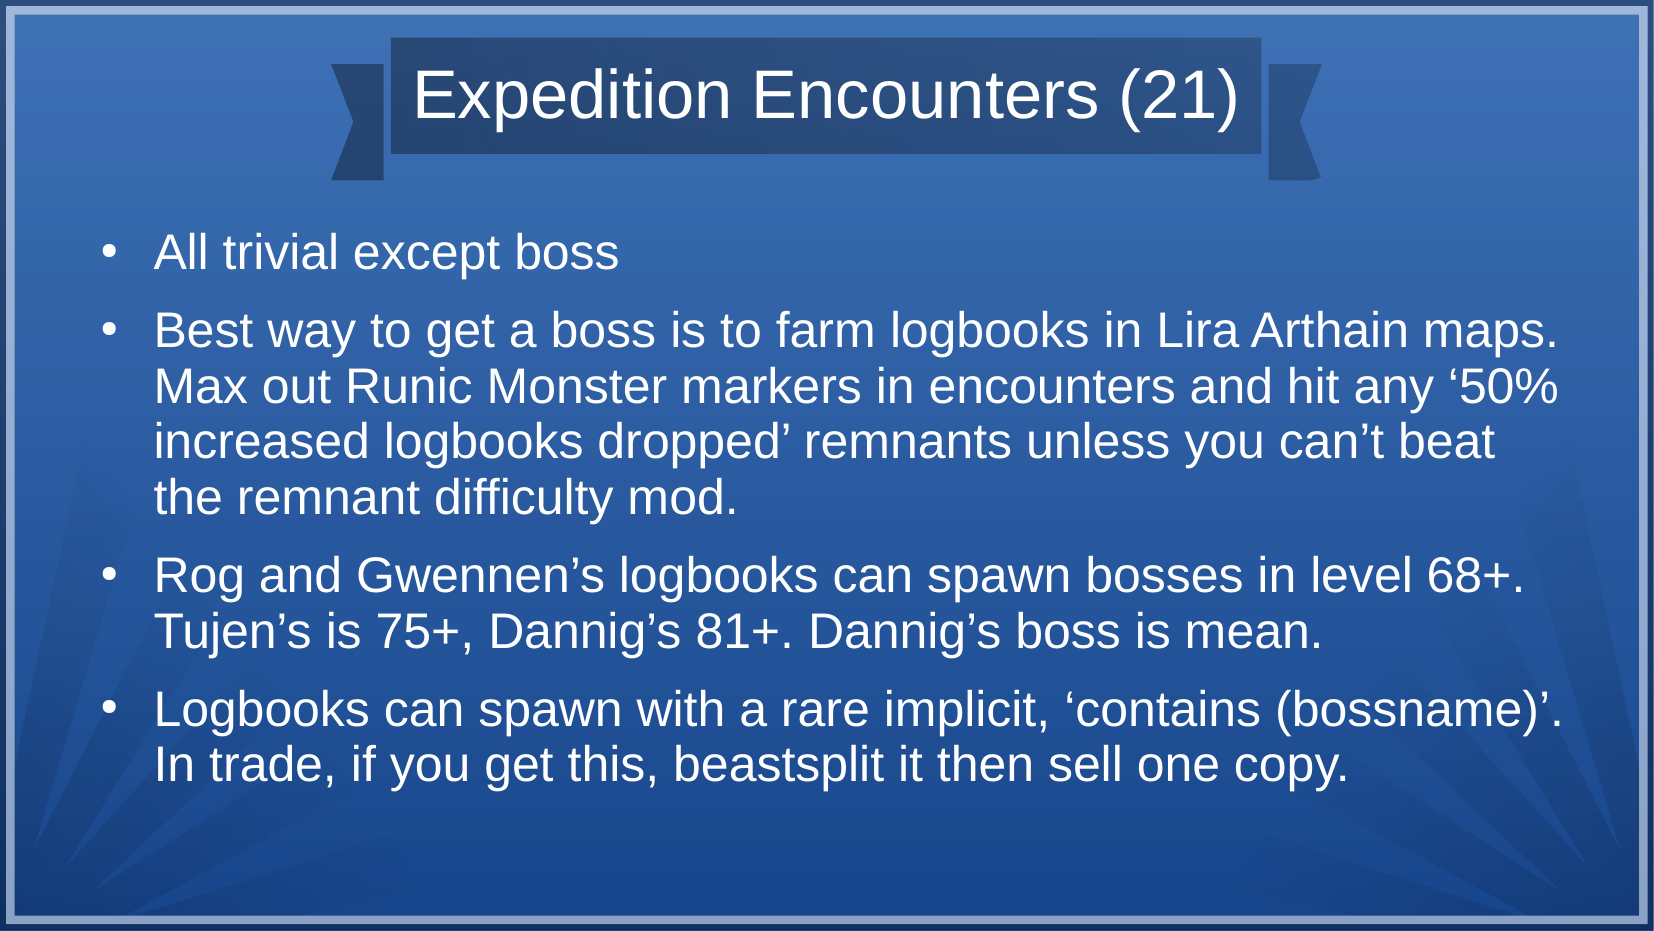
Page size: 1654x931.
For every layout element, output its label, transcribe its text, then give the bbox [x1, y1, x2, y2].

title Expedition Encounters (21) [389, 35, 1264, 154]
list All trivial except boss Best way to get a boss is to farm logbooks in Lira Arthain maps. Max out Runic Monster markers in encounters and hit any ‘50% increased logbooks dropped’ remnants unless you can’t beat the remnant difficulty mod. Rog and Gwennen’s logbooks can spawn bosses in level 68+. Tujen’s is 75+, Dannig’s 81+. Dannig’s boss is mean. Logbooks can spawn with a rare implicit, ‘contains (bossname)’. In trade, if you get this, beastsplit it then sell one copy. [82, 224, 1571, 848]
